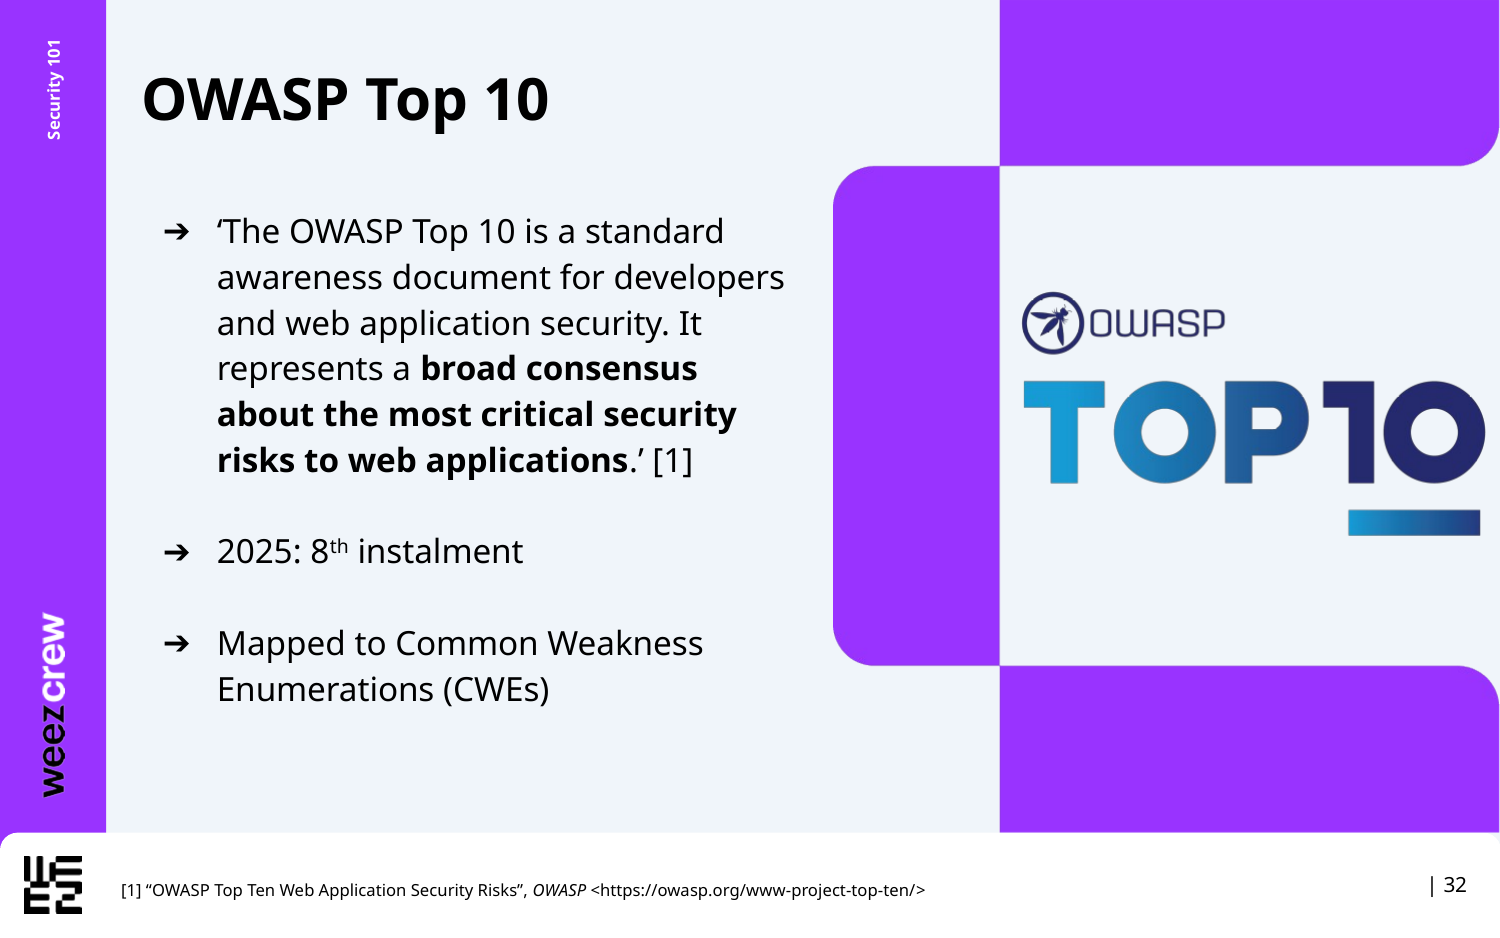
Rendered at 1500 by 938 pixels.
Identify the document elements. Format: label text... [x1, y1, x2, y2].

title Security 101 [0, 24, 107, 497]
subtitle [1] “OWASP Top Ten Web Application Security Risks”, OWASP <https://owasp.org/www-project-top-ten/> [106, 836, 1426, 938]
picture [24, 856, 82, 914]
title OWASP Top 10 [126, 24, 976, 170]
picture [833, 0, 1500, 833]
list ‘The OWASP Top 10 is a standard awareness document for developers and web application security. It represents a broad consensus about the most critical security risks to web applications.’ [1] 2025: 8th instalment Mapped to Common Weakness Enumerations (CWEs) [126, 188, 816, 809]
slide_number | <number> [1426, 850, 1482, 922]
picture [43, 612, 65, 798]
